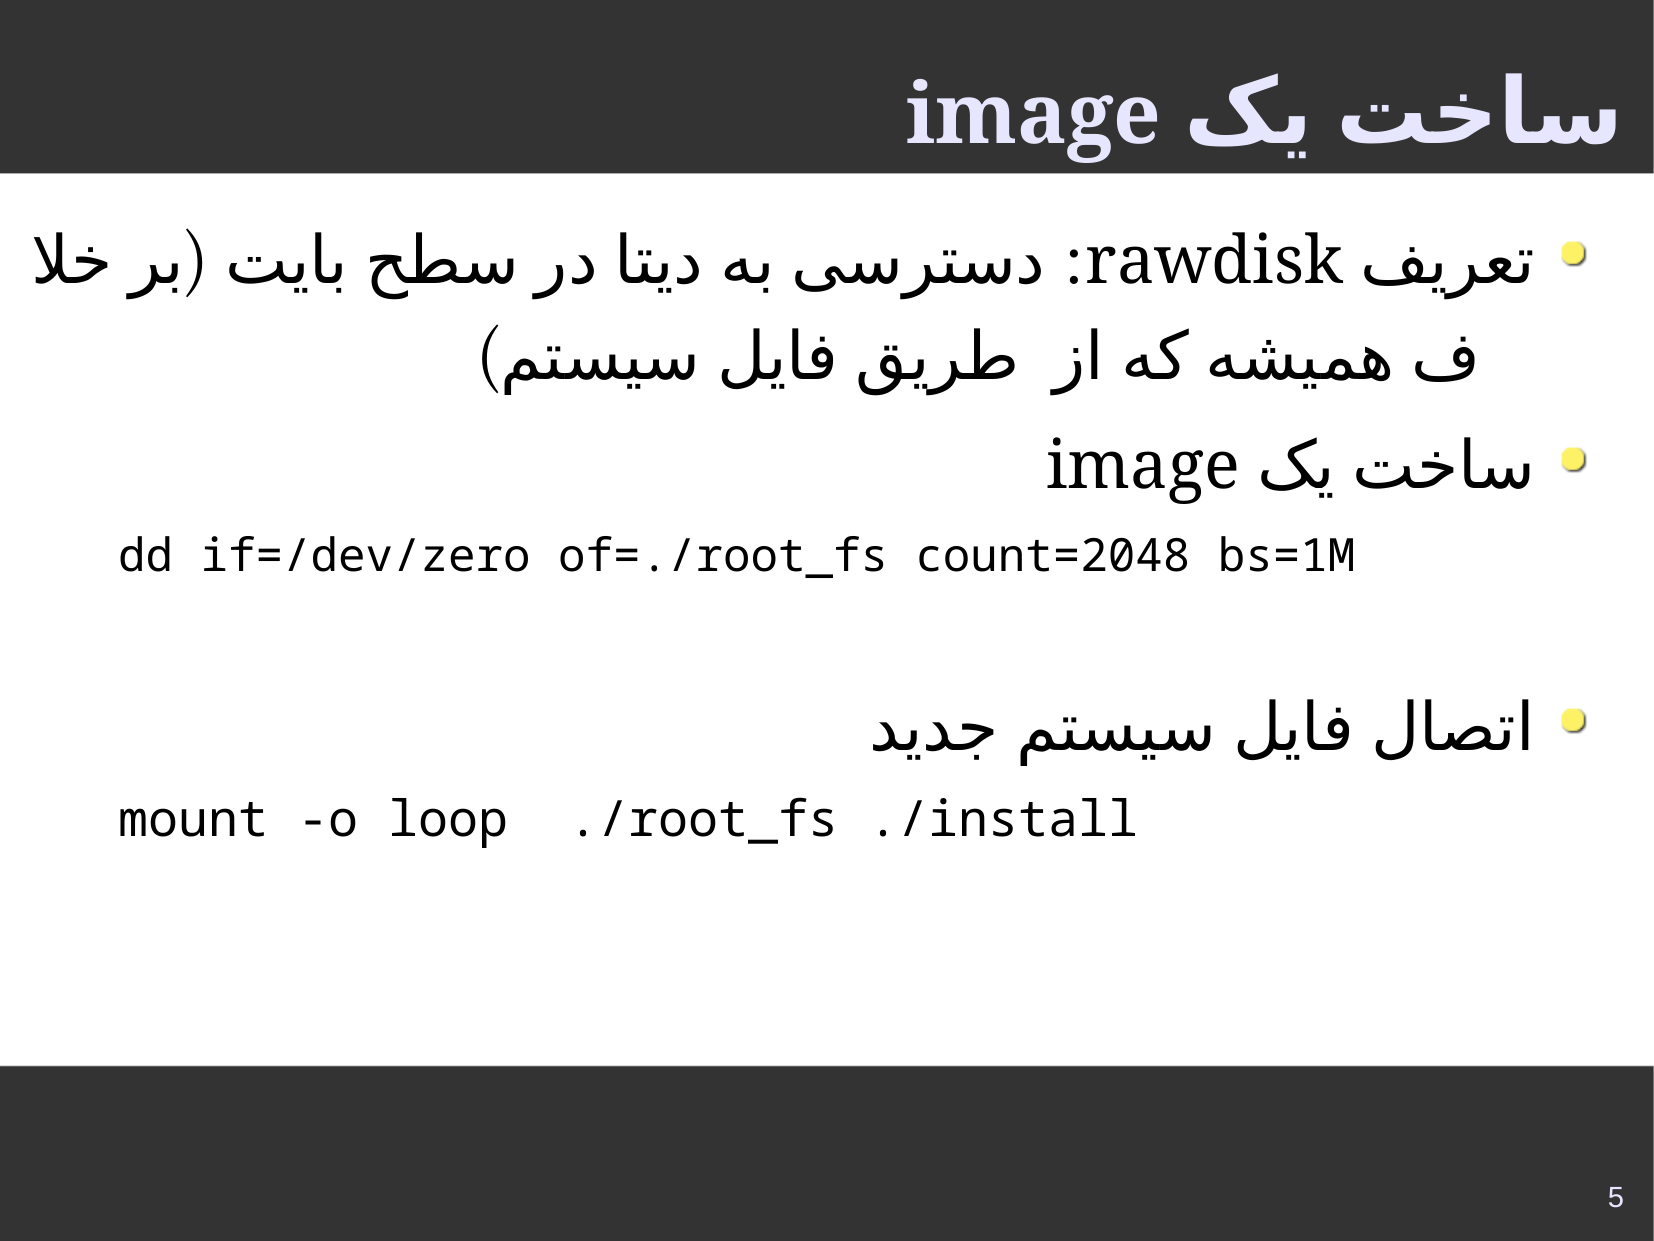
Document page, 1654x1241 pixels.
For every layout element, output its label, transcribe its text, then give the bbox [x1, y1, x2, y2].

title ساخت یک image [29, 0, 1625, 206]
list تعریف rawdisk: دسترسی به دیتا در سطح بایت (بر خلاف همیشه که از طریق فایل سیستم) ساخت یک image dd if=/dev/zero of=./root_fs count=2048 bs=1M اتصال فایل سیستم جدید mount -o loop ./root_fs ./install [29, 206, 1625, 1034]
picture [0, 0, 1654, 1241]
